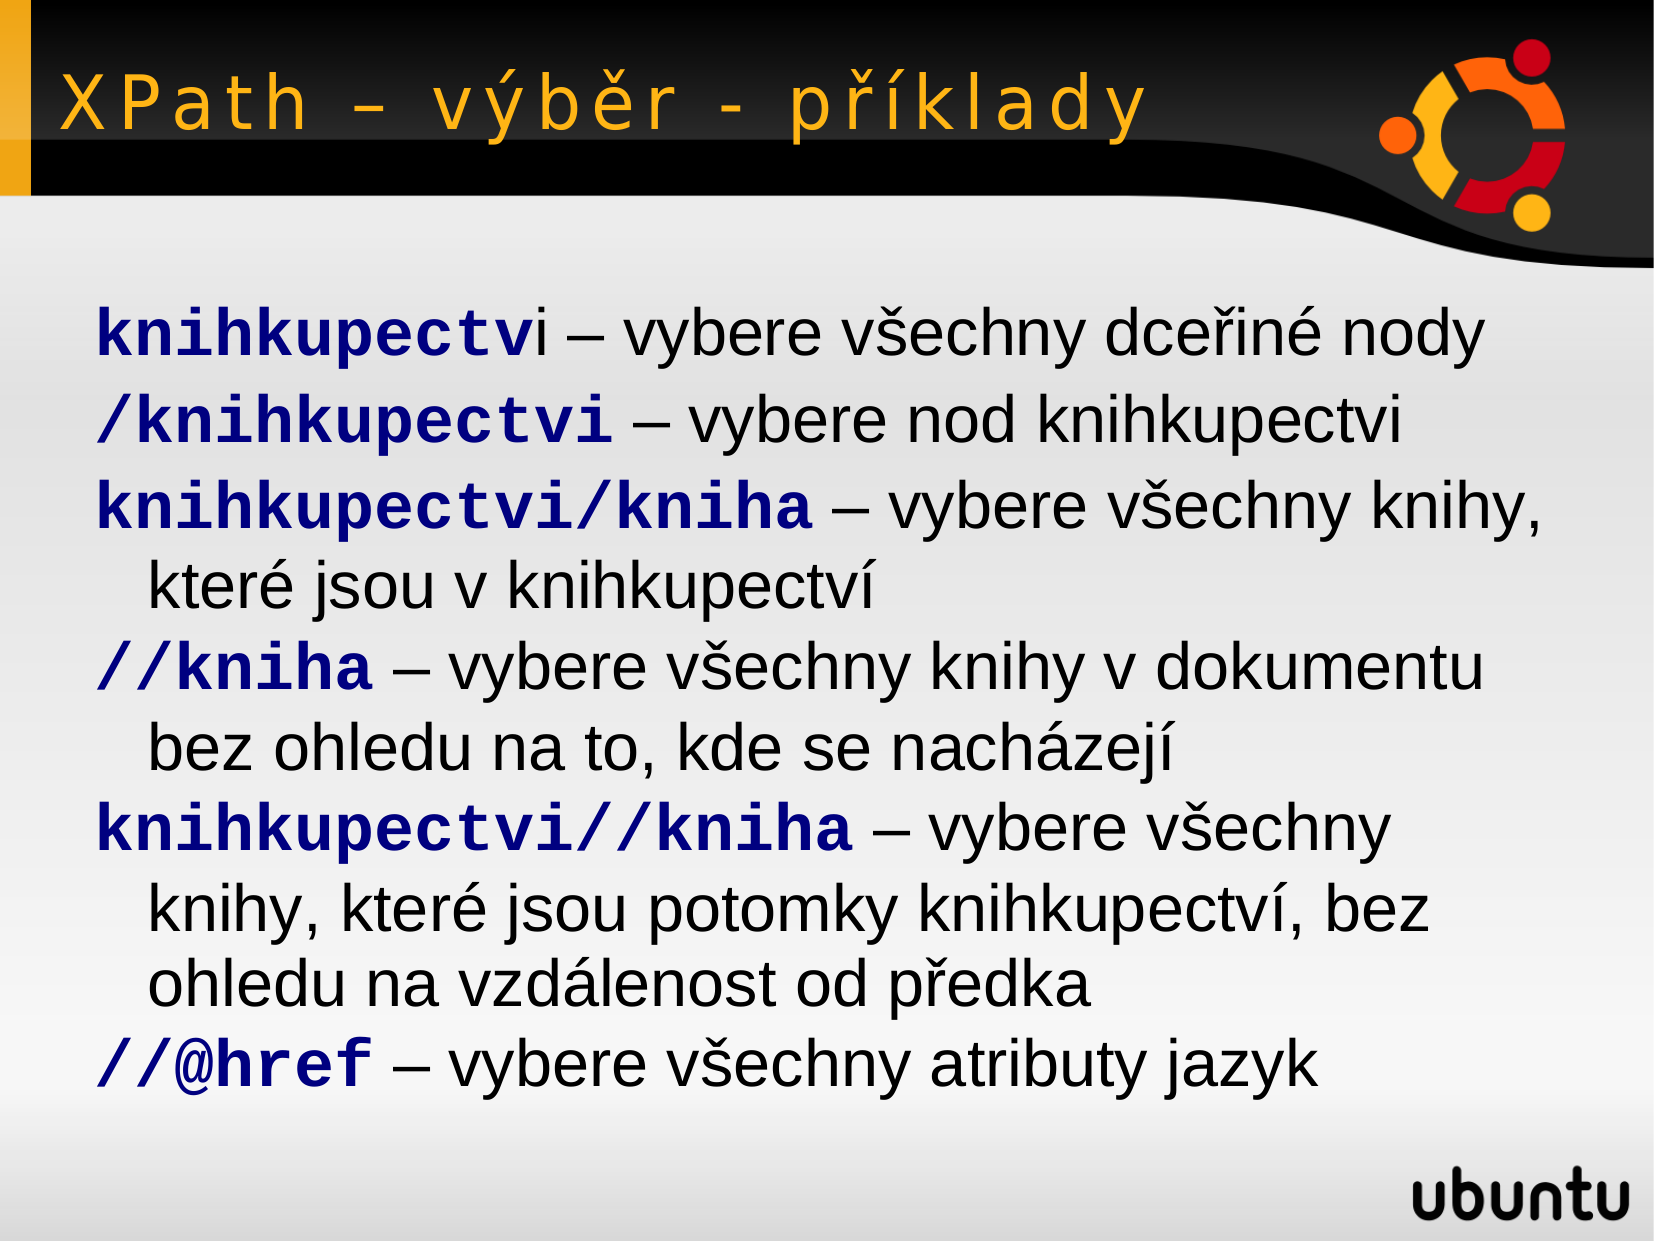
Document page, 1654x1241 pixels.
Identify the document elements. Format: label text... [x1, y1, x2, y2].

list knihkupectvi – vybere všechny dceřiné nody /knihkupectvi – vybere nod knihkupectvi knihkupectvi/kniha – vybere všechny knihy, které jsou v knihkupectví //kniha – vybere všechny knihy v dokumentu bez ohledu na to, kde se nacházejí knihkupectvi//kniha – vybere všechny knihy, které jsou potomky knihkupectví, bez ohledu na vzdálenost od předka //@href – vybere všechny atributy jazyk [76, 295, 1565, 1160]
picture [0, 0, 1654, 1241]
title XPath – výběr - příklady [59, 29, 1270, 178]
